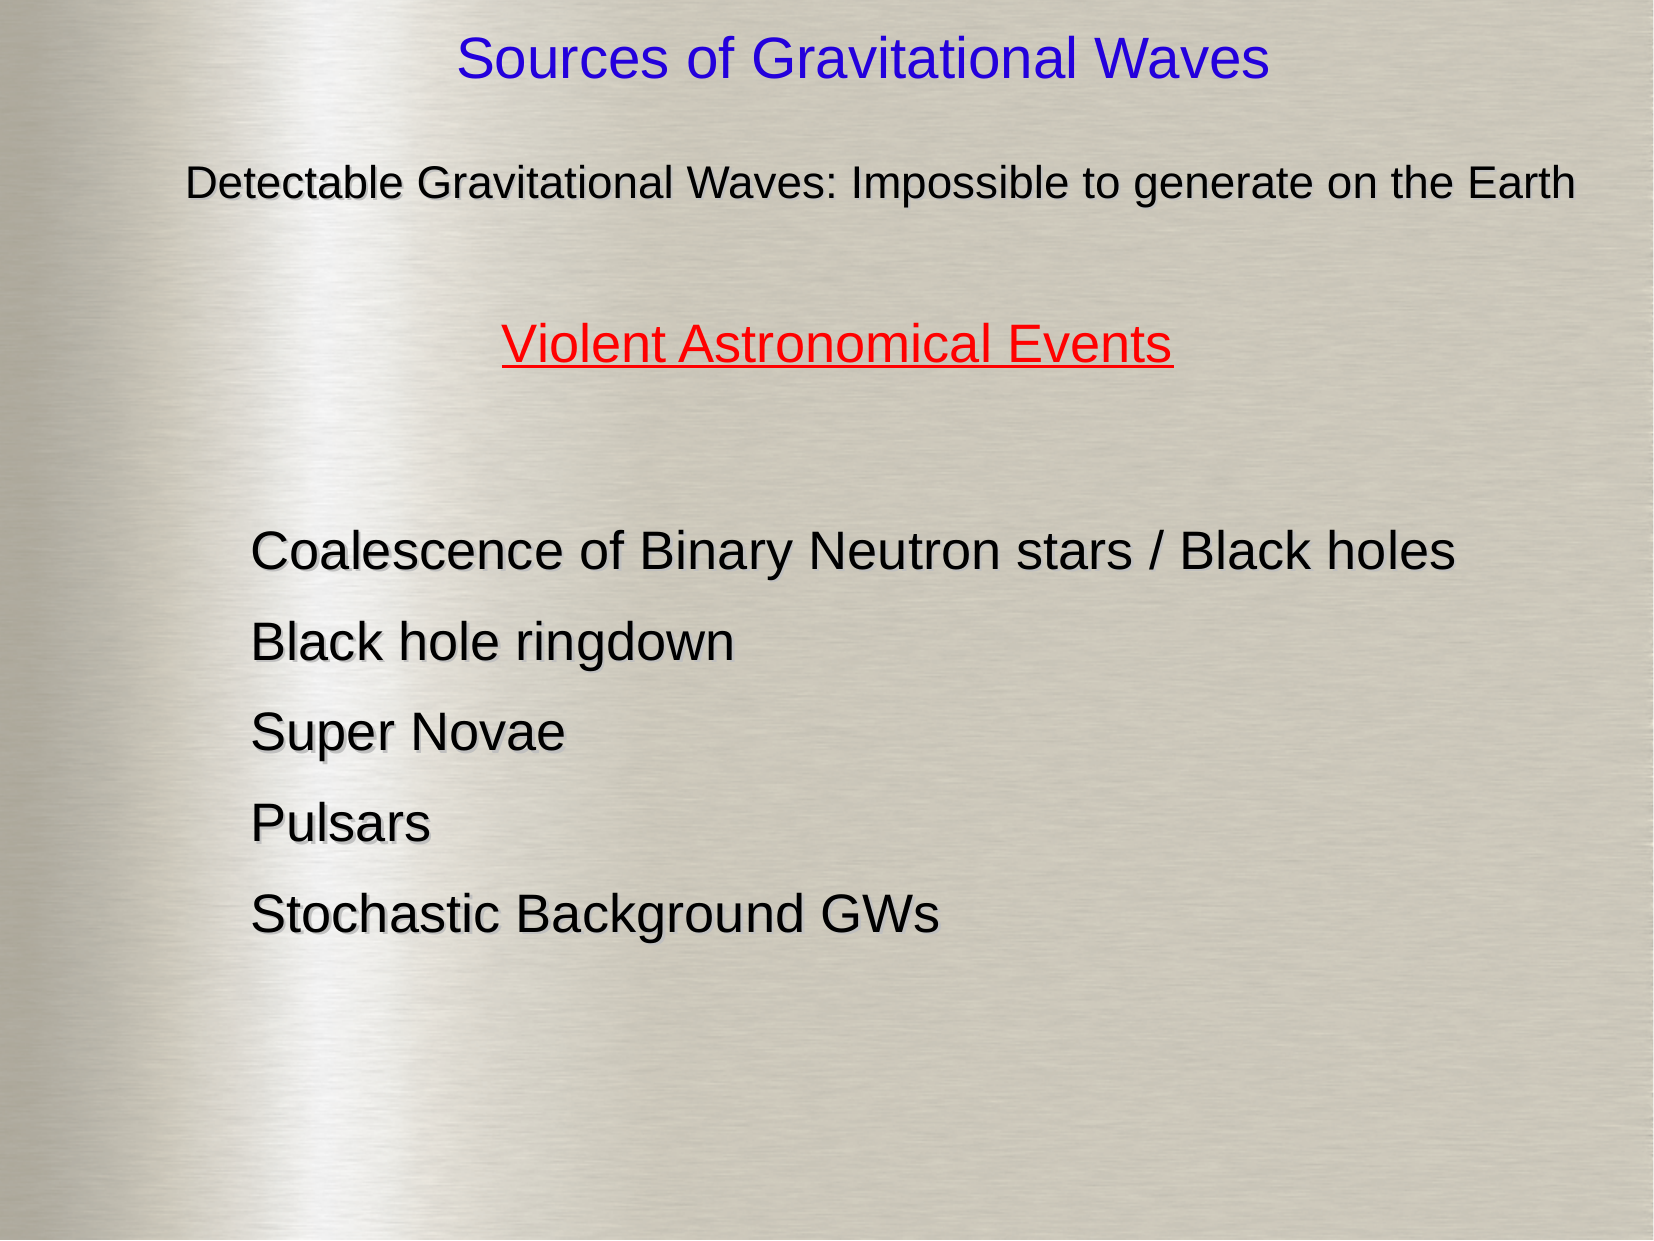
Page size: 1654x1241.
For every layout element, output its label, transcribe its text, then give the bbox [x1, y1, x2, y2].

text_box Violent Astronomical Events [487, 305, 1176, 381]
text_box Sources of Gravitational Waves [441, 18, 1286, 99]
picture [0, 0, 1654, 1240]
text_box Coalescence of Binary Neutron stars / Black holes Black hole ringdown Super Novae Pulsars Stochastic Background GWs [220, 482, 1469, 922]
text_box Detectable Gravitational Waves: Impossible to generate on the Earth [170, 149, 1567, 216]
